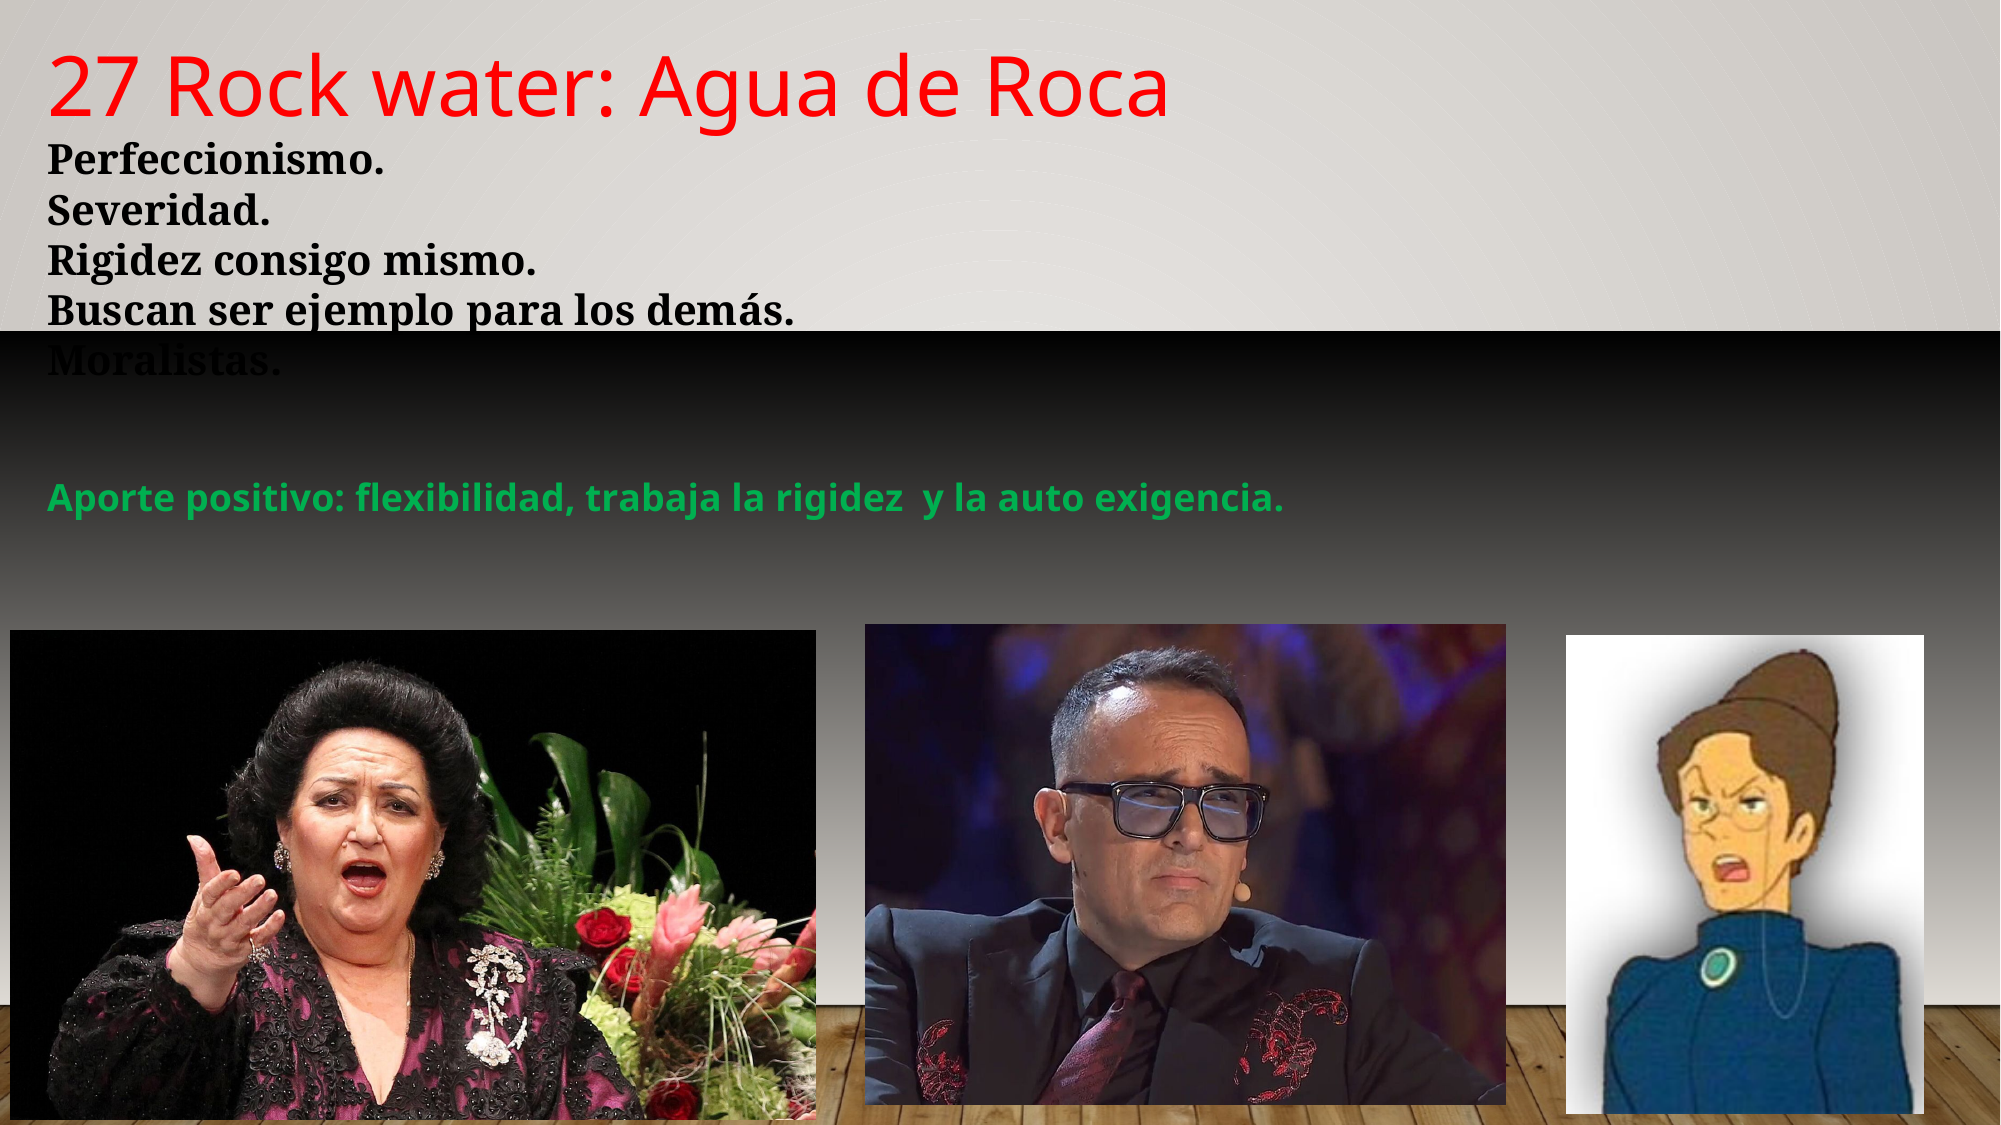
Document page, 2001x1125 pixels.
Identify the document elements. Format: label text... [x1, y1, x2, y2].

picture [865, 624, 1506, 1105]
picture [1566, 636, 1924, 1114]
text_box 27 Rock water: Agua de Roca Perfeccionismo. Severidad. Rigidez consigo mismo. Buscan ser ejemplo para los demás. Moralistas. Aporte positivo: flexibilidad, trabaja la rigidez y la auto exigencia. [32, 26, 1500, 616]
picture [10, 630, 816, 1120]
